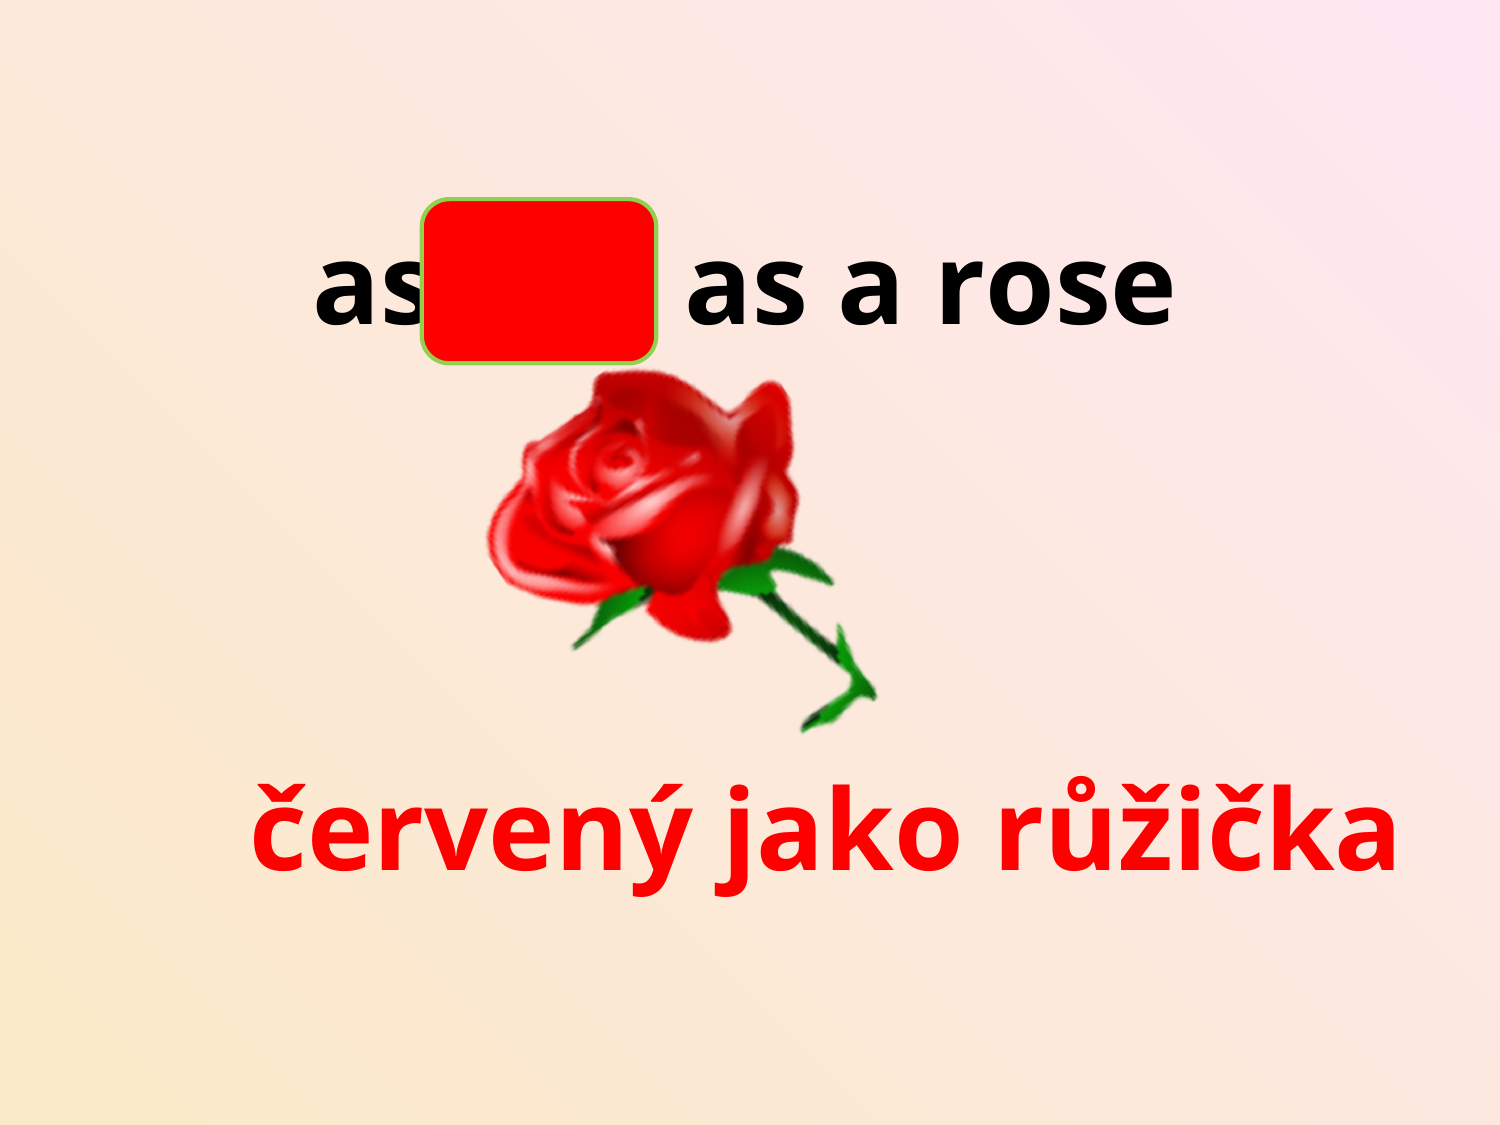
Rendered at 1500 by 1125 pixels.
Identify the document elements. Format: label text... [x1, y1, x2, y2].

text_box červený jako růžička [210, 749, 1442, 901]
picture [437, 292, 957, 835]
text_box [421, 199, 657, 364]
title as red as a rose [70, 187, 1421, 376]
